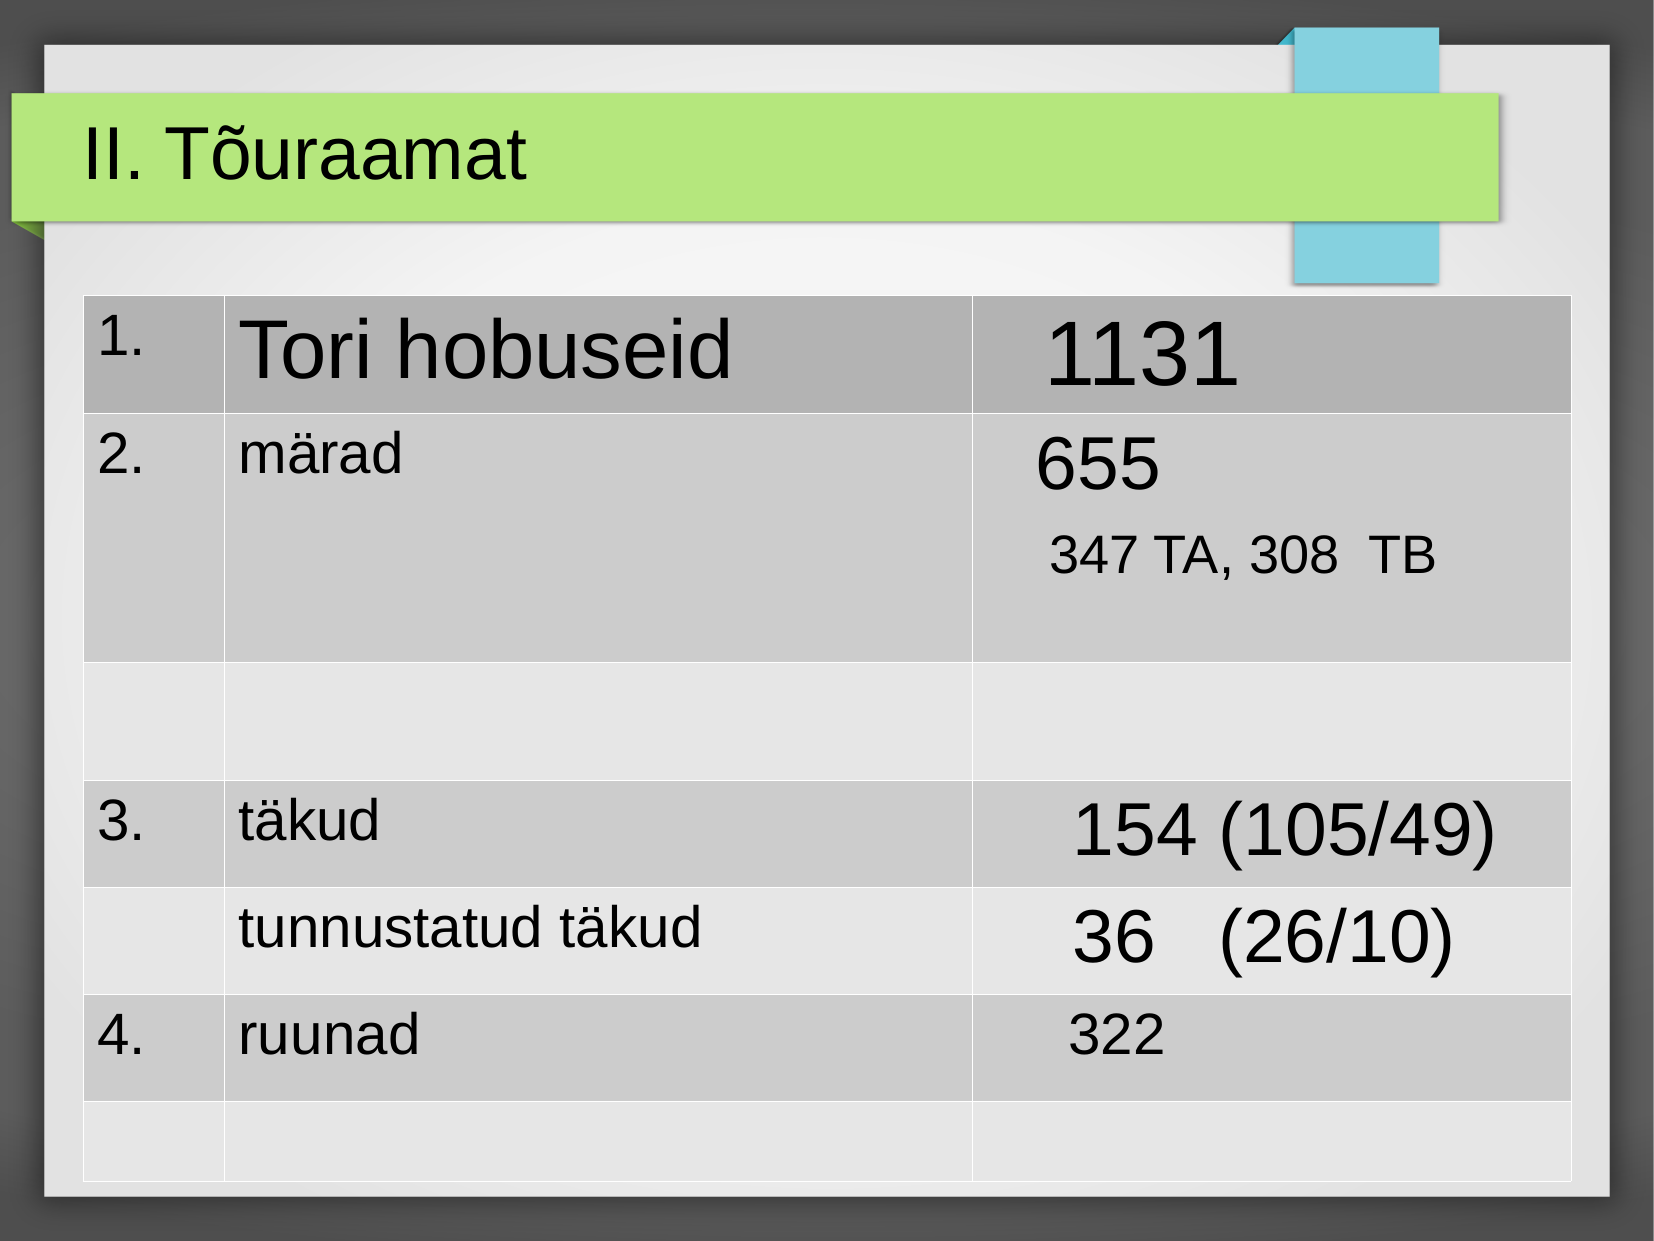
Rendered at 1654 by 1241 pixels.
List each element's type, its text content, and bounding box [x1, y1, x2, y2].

table_cell [84, 888, 224, 994]
table_cell [84, 663, 224, 780]
table_cell [225, 1102, 972, 1181]
table_cell [973, 663, 1571, 780]
table_cell [973, 1102, 1571, 1181]
table_cell 36 (26/10) [973, 888, 1571, 994]
table_header 1. [84, 296, 224, 413]
table_cell 322 [973, 995, 1571, 1101]
table_cell tunnustatud täkud [225, 888, 972, 994]
table_cell märad [225, 414, 972, 662]
table_cell 655 347 TA, 308 TB [973, 414, 1571, 662]
table_cell 154 (105/49) [973, 781, 1571, 887]
picture [0, 0, 1654, 1241]
table_cell 4. [84, 995, 224, 1101]
table_cell [84, 1102, 224, 1181]
table_cell 2. [84, 414, 224, 662]
title II. Tõuraamat [82, 94, 1264, 213]
table_header 1131 [973, 296, 1571, 413]
table_cell täkud [225, 781, 972, 887]
table_cell ruunad [225, 995, 972, 1101]
table_cell [225, 663, 972, 780]
table_cell 3. [84, 781, 224, 887]
table_header Tori hobuseid [225, 296, 972, 413]
